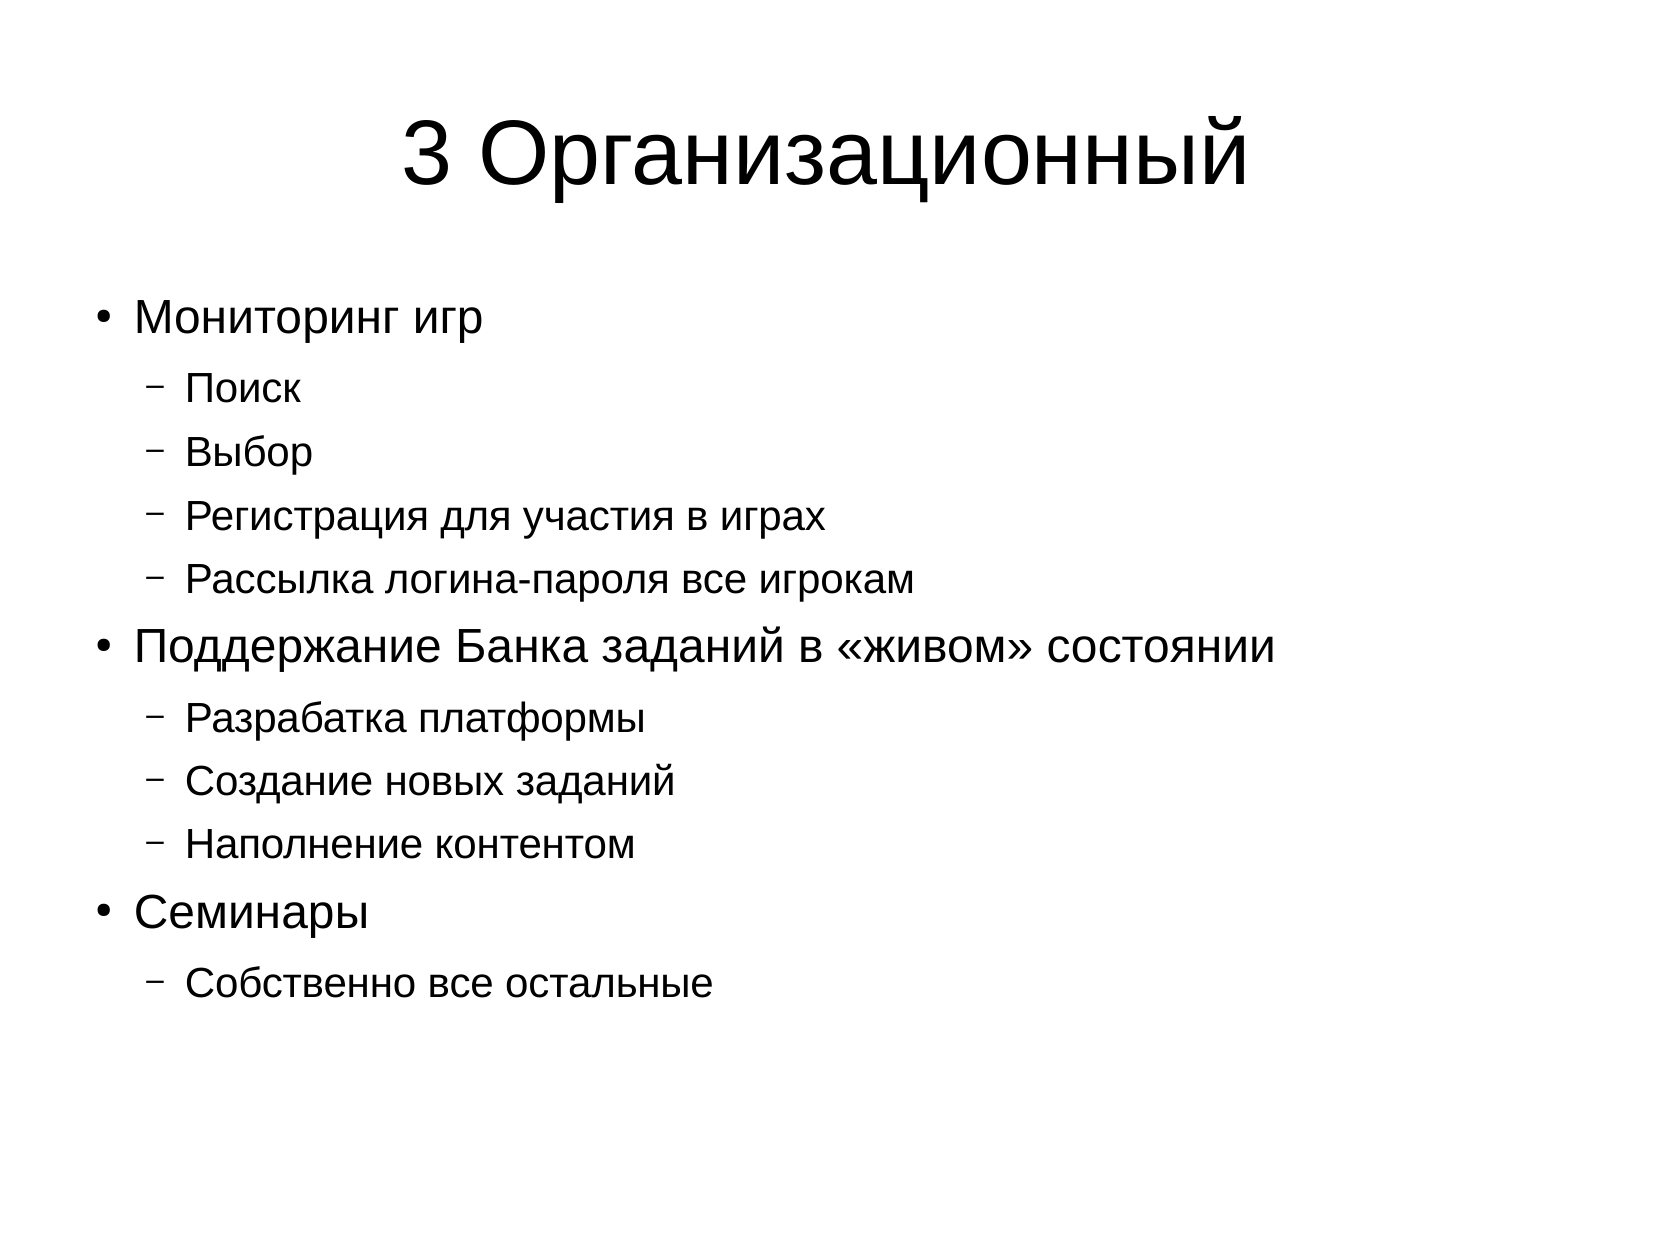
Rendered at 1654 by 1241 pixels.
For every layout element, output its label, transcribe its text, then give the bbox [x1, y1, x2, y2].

title 3 Организационный [82, 49, 1571, 257]
list Мониторинг игр Поиск Выбор Регистрация для участия в играх Рассылка логина-пароля все игрокам Поддержание Банка заданий в «живом» состоянии Разрабатка платформы Создание новых заданий Наполнение контентом Семинары Собственно все остальные [82, 290, 1571, 1010]
